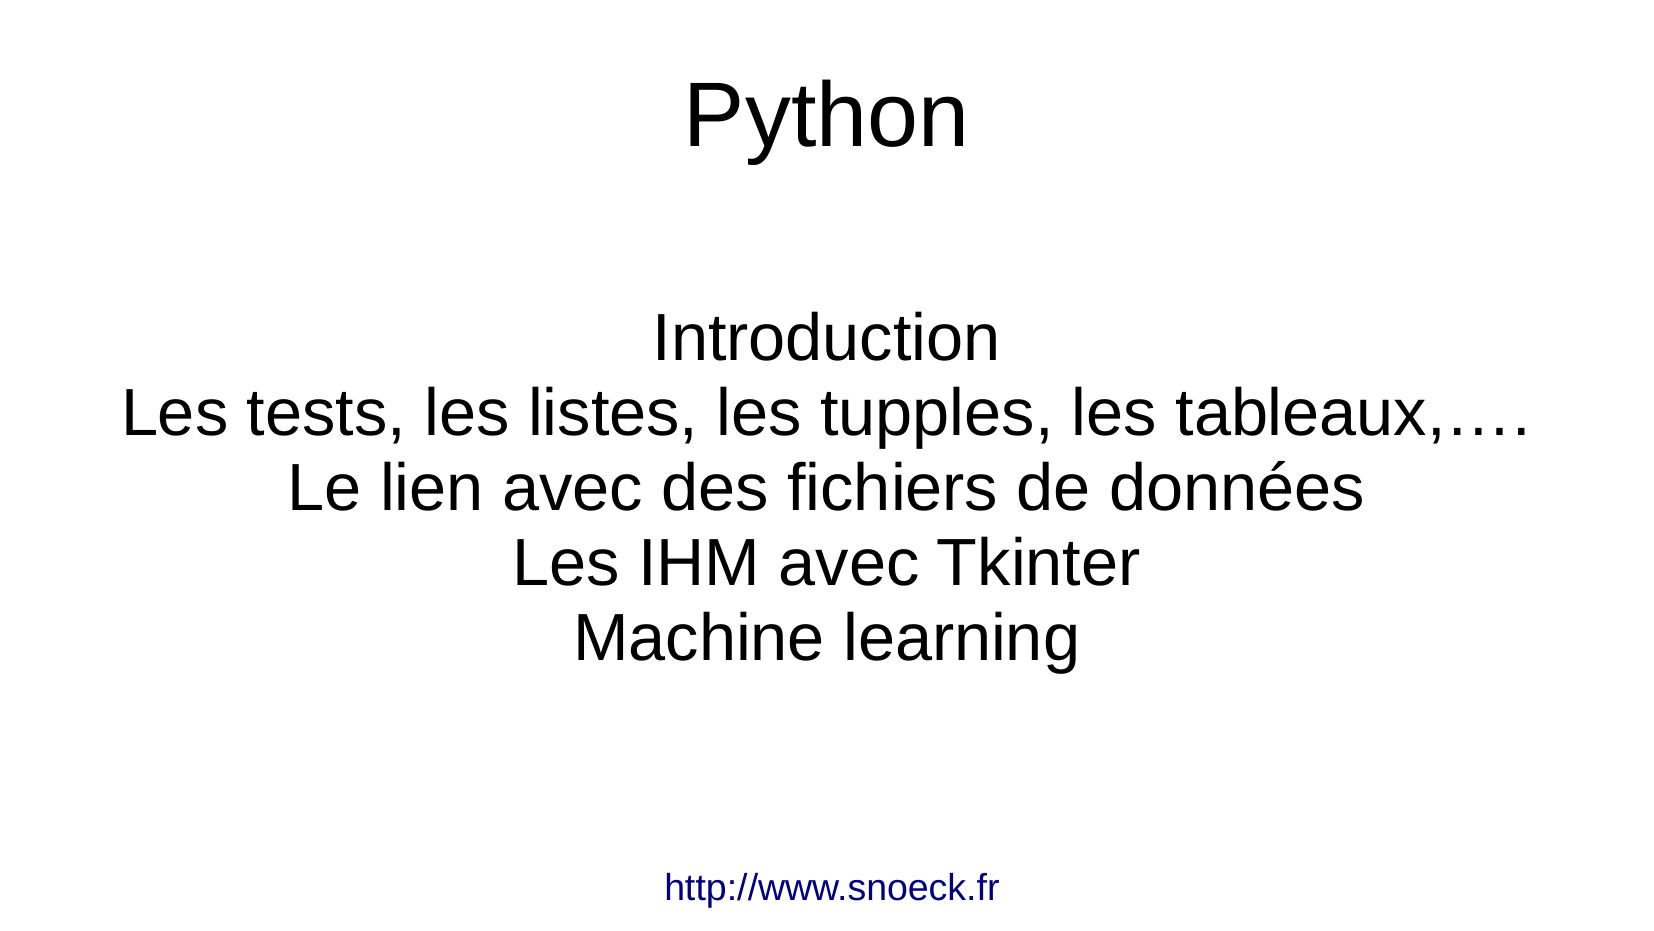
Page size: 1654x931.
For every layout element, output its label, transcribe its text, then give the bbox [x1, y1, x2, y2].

text_box http://www.snoeck.fr [649, 858, 1015, 916]
subtitle Introduction Les tests, les listes, les tupples, les tableaux,…. Le lien avec des fichiers de données Les IHM avec Tkinter Machine learning [82, 217, 1571, 758]
title Python [82, 37, 1571, 193]
